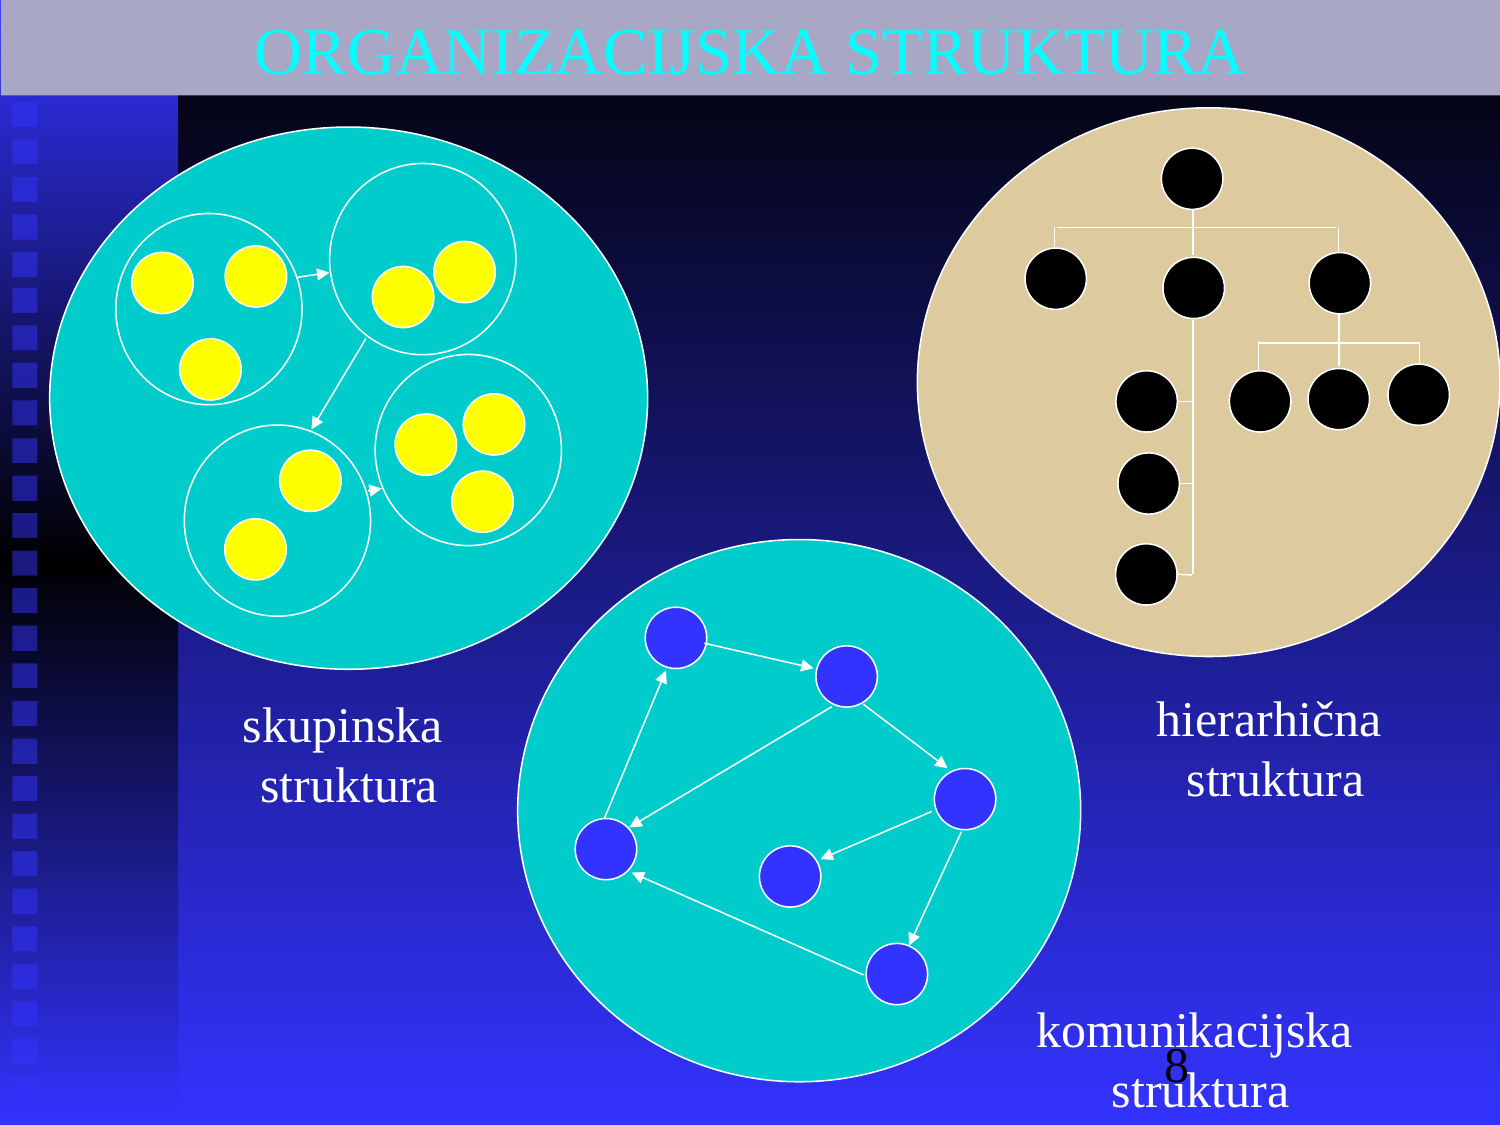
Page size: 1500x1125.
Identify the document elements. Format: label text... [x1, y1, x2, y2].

text_box [517, 539, 1081, 1082]
text_box komunikacijska struktura [1021, 990, 1369, 1125]
text_box hierarhična struktura [1141, 678, 1397, 814]
text_box ORGANIZACIJSKA STRUKTURA [0, 0, 1500, 96]
text_box [917, 107, 1500, 657]
text_box [49, 127, 648, 670]
text_box skupinska struktura [228, 685, 459, 821]
